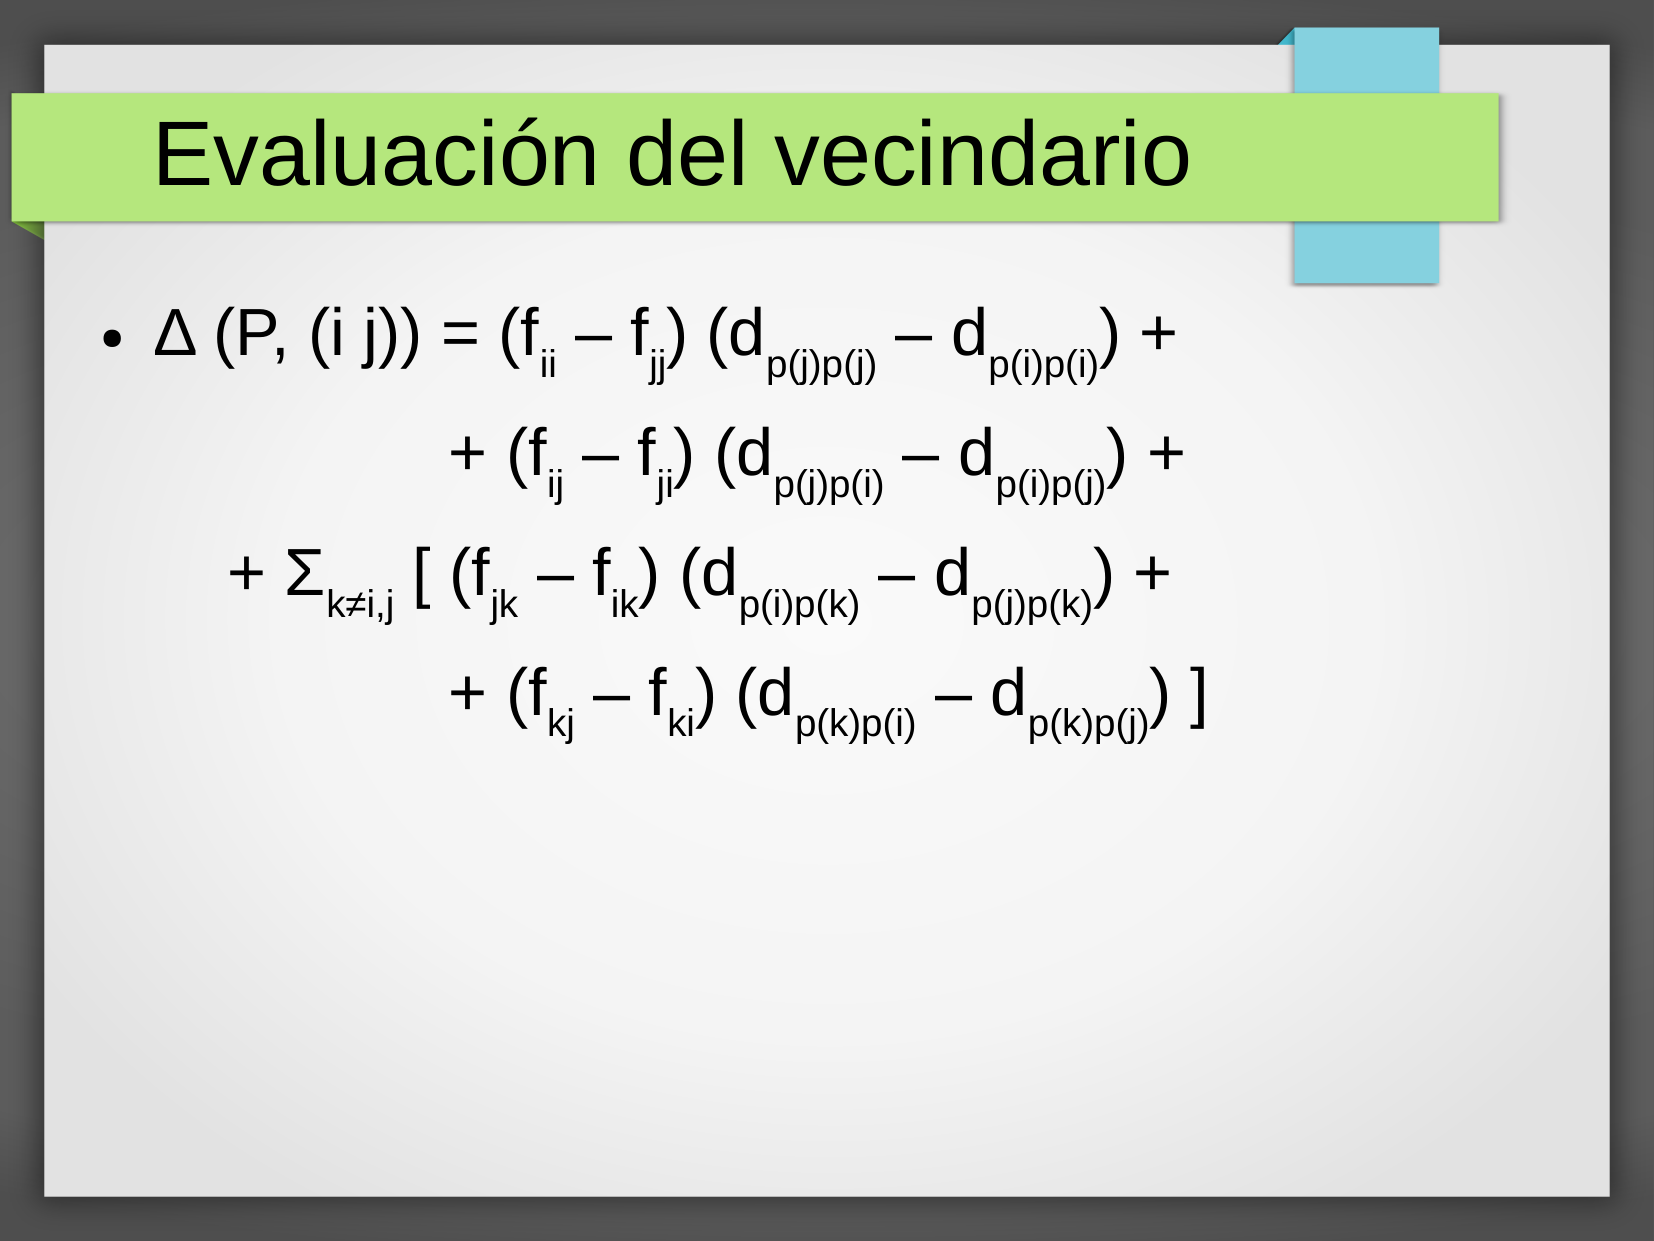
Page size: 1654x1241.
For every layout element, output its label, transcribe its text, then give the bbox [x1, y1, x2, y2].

title Evaluación del vecindario [82, 94, 1264, 213]
picture [0, 0, 1654, 1241]
list Δ (P, (i j)) = (fii – fjj) (dp(j)p(j) – dp(i)p(i)) + + (fij – fji) (dp(j)p(i) – dp(i)p(j)) + + Σk≠i,j [ (fjk – fik) (dp(i)p(k) – dp(j)p(k)) + + (fkj – fki) (dp(k)p(i) – dp(k)p(j)) ] [82, 295, 1571, 1015]
